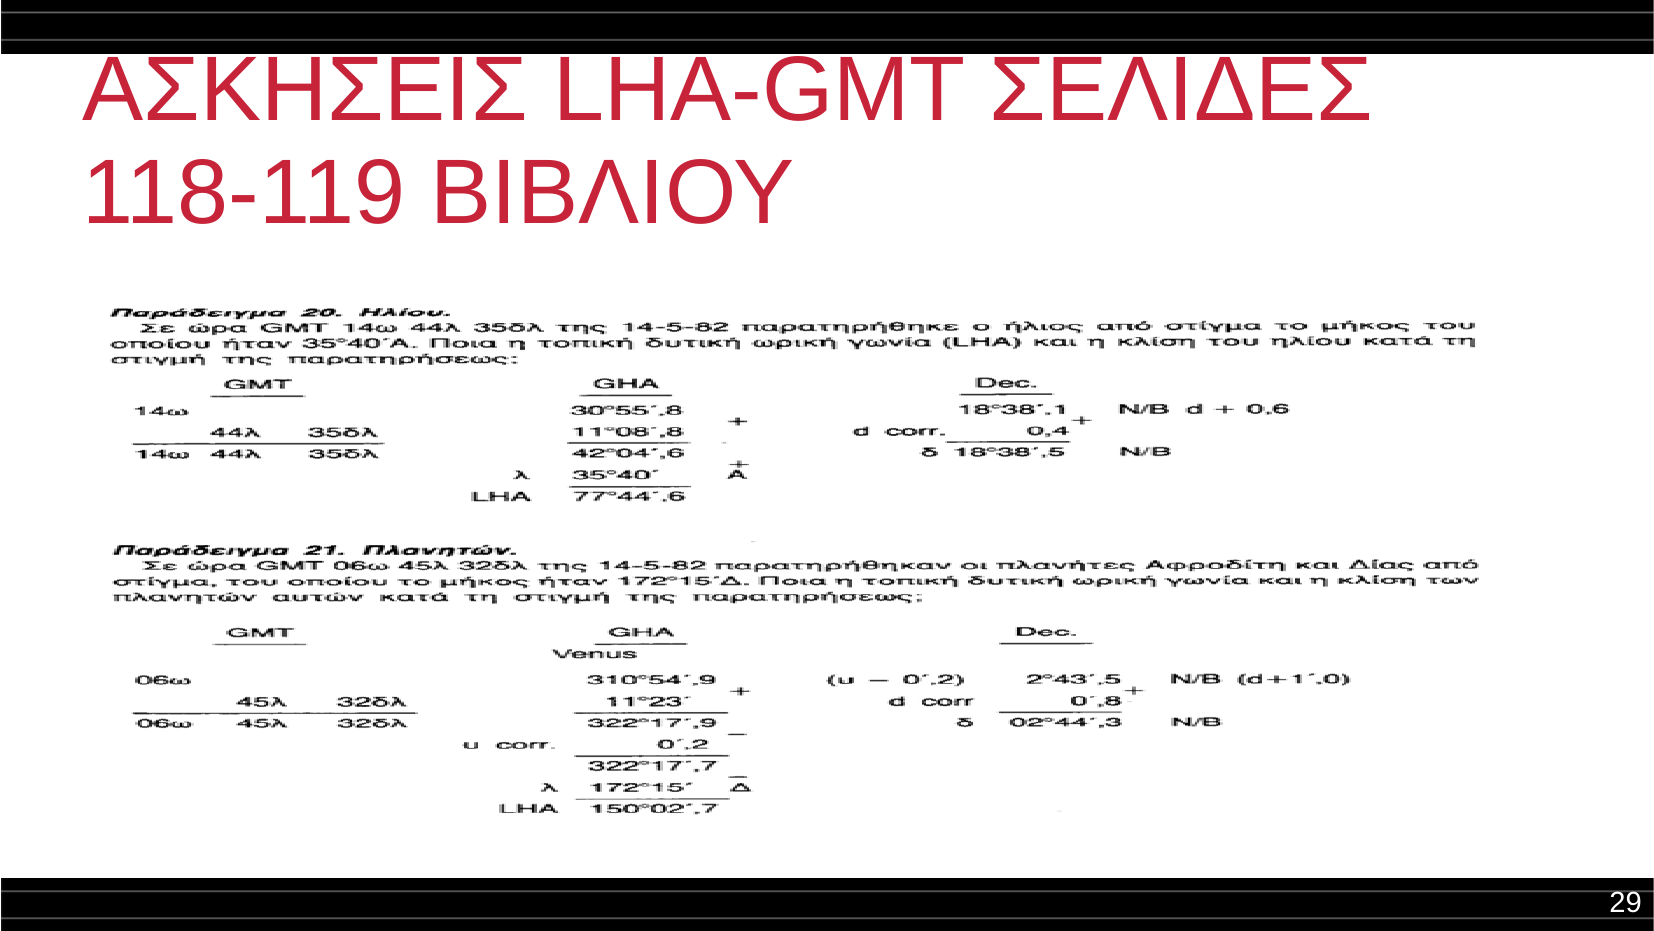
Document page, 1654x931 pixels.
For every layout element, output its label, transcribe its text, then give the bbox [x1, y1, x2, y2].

title ΑΣΚΗΣΕΙΣ LHA-GMT ΣΕΛΙΔΕΣ 118-119 ΒΙΒΛΙΟΥ [82, 37, 1571, 346]
picture [1, 878, 1654, 931]
picture [1, 0, 1654, 54]
picture [75, 299, 1538, 826]
